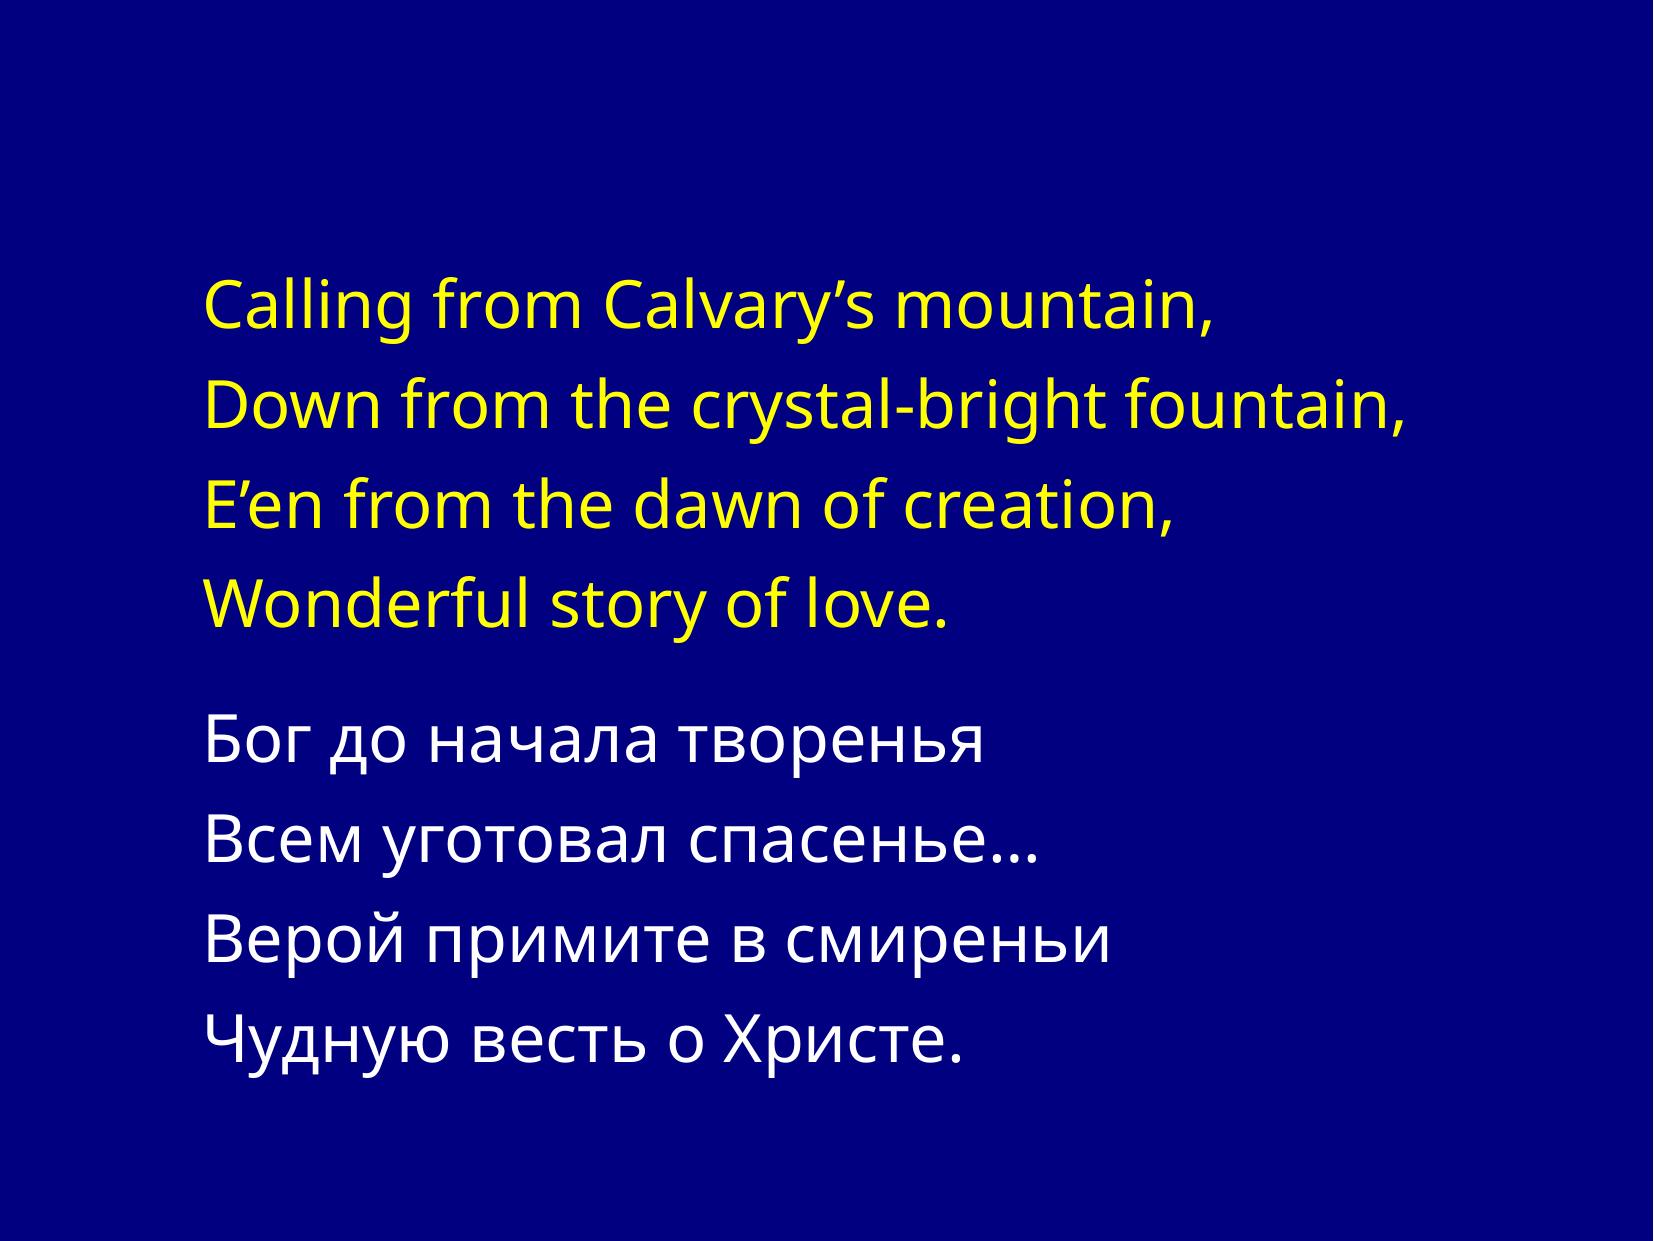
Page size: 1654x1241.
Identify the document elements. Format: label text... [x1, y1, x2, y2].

text_box Бог до начала творенья Всем уготовал спасенье… Верой примите в смиреньи Чудную весть о Христе. [75, 675, 1576, 1163]
text_box Calling from Calvary’s mountain, Down from the crystal-bright fountain, E’en from the dawn of creation, Wonderful story of love. [75, 150, 1576, 638]
